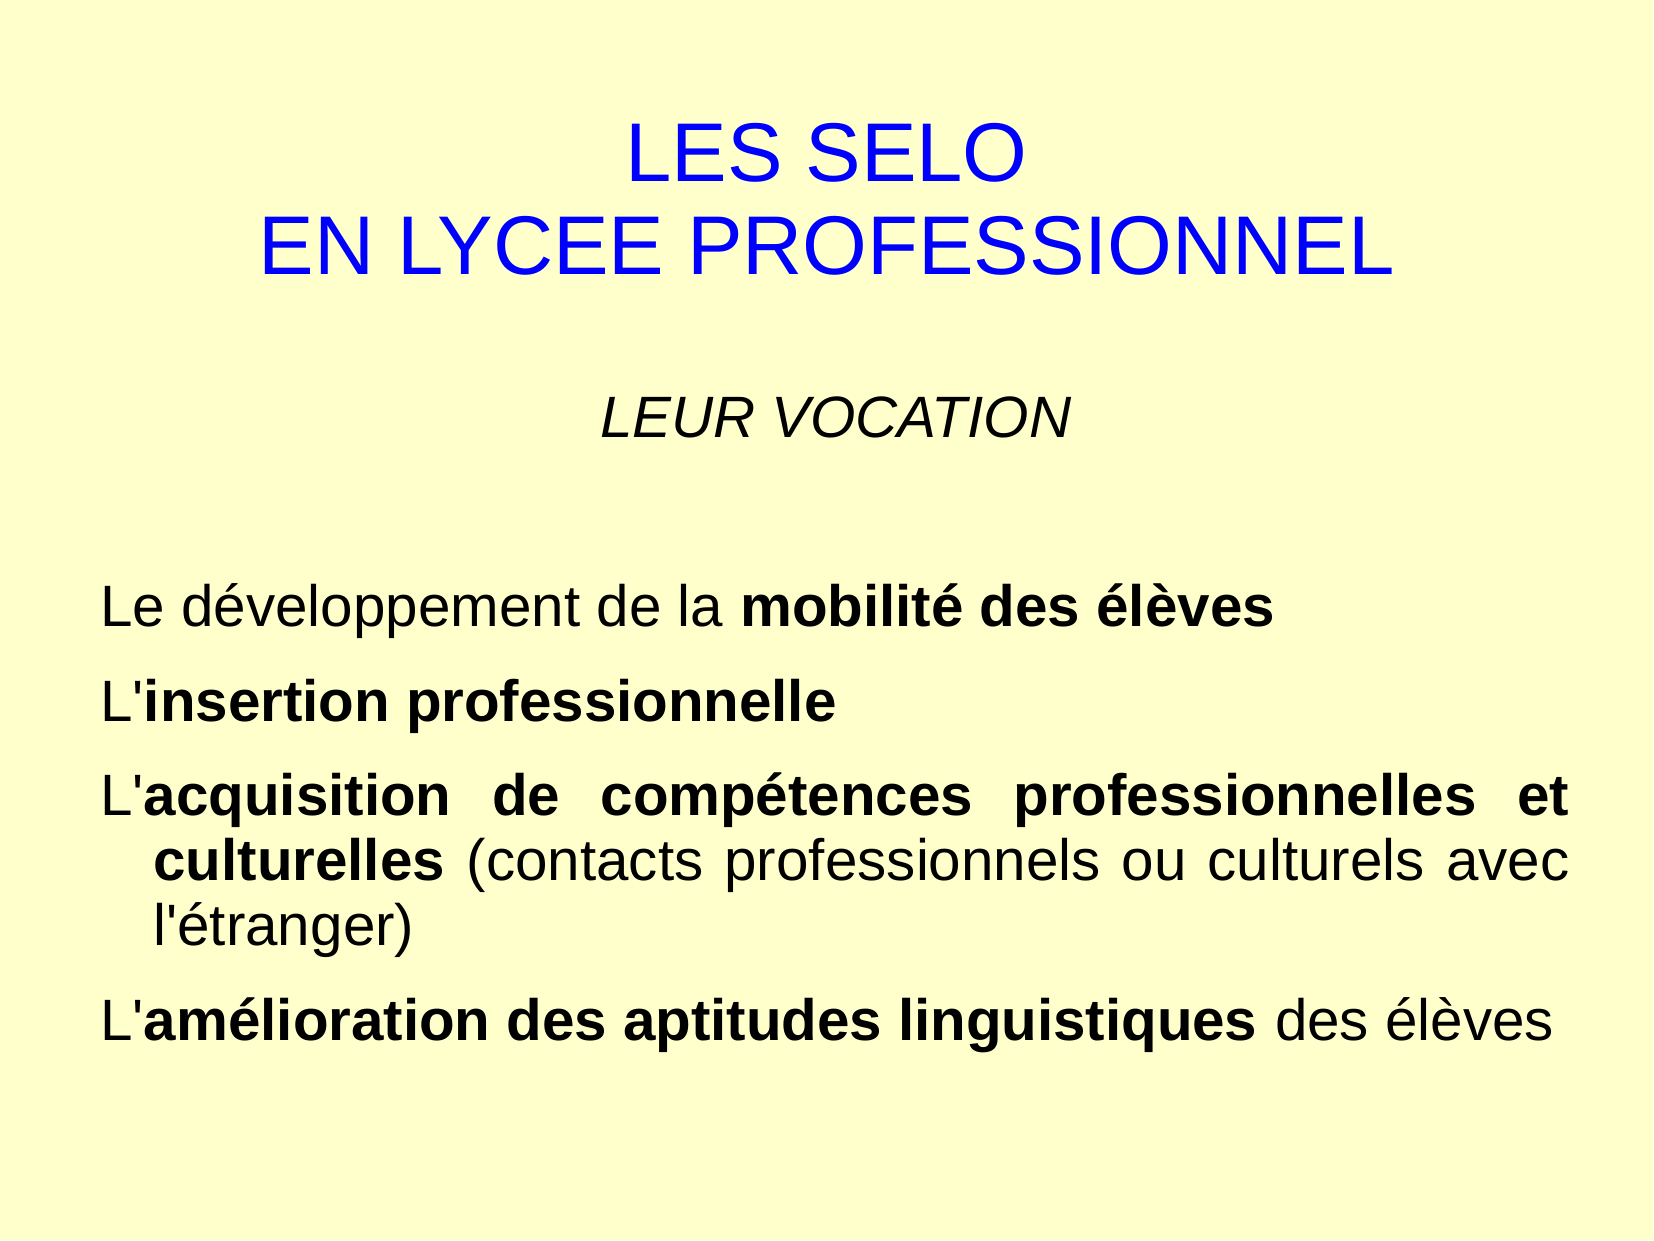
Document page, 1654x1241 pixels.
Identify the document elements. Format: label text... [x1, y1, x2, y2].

list LEUR VOCATION Le développement de la mobilité des élèves L'insertion professionnelle L'acquisition de compétences professionnelles et culturelles (contacts professionnels ou culturels avec l'étranger) L'amélioration des aptitudes linguistiques des élèves [82, 290, 1571, 1149]
title LES SELO EN LYCEE PROFESSIONNEL [82, 13, 1571, 290]
